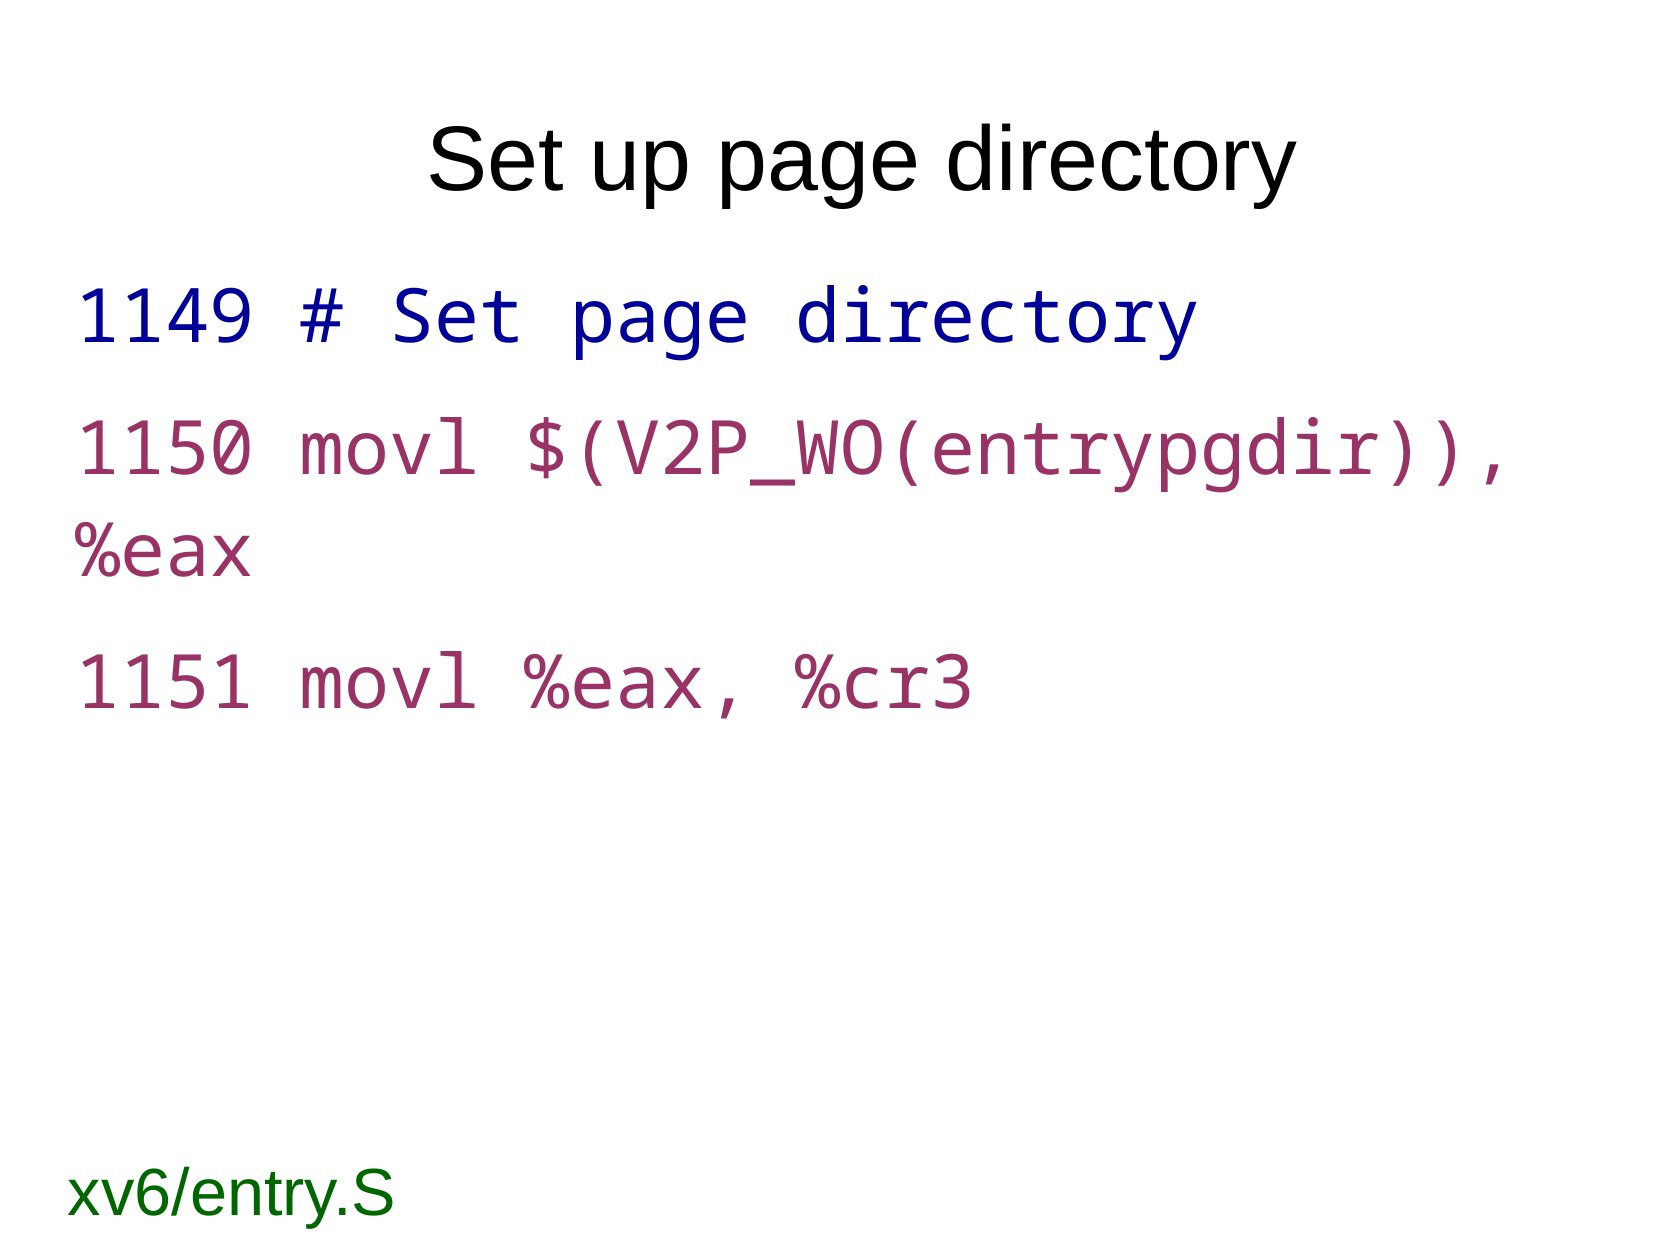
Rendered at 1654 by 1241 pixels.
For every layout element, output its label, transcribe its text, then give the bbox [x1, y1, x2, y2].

title Set up page directory [300, 55, 1426, 263]
text_box xv6/entry.S [53, 1148, 638, 1238]
list 1149 # Set page directory 1150 movl $(V2P_WO(entrypgdir)), %eax 1151 movl %eax, %cr3 [75, 262, 1564, 1088]
